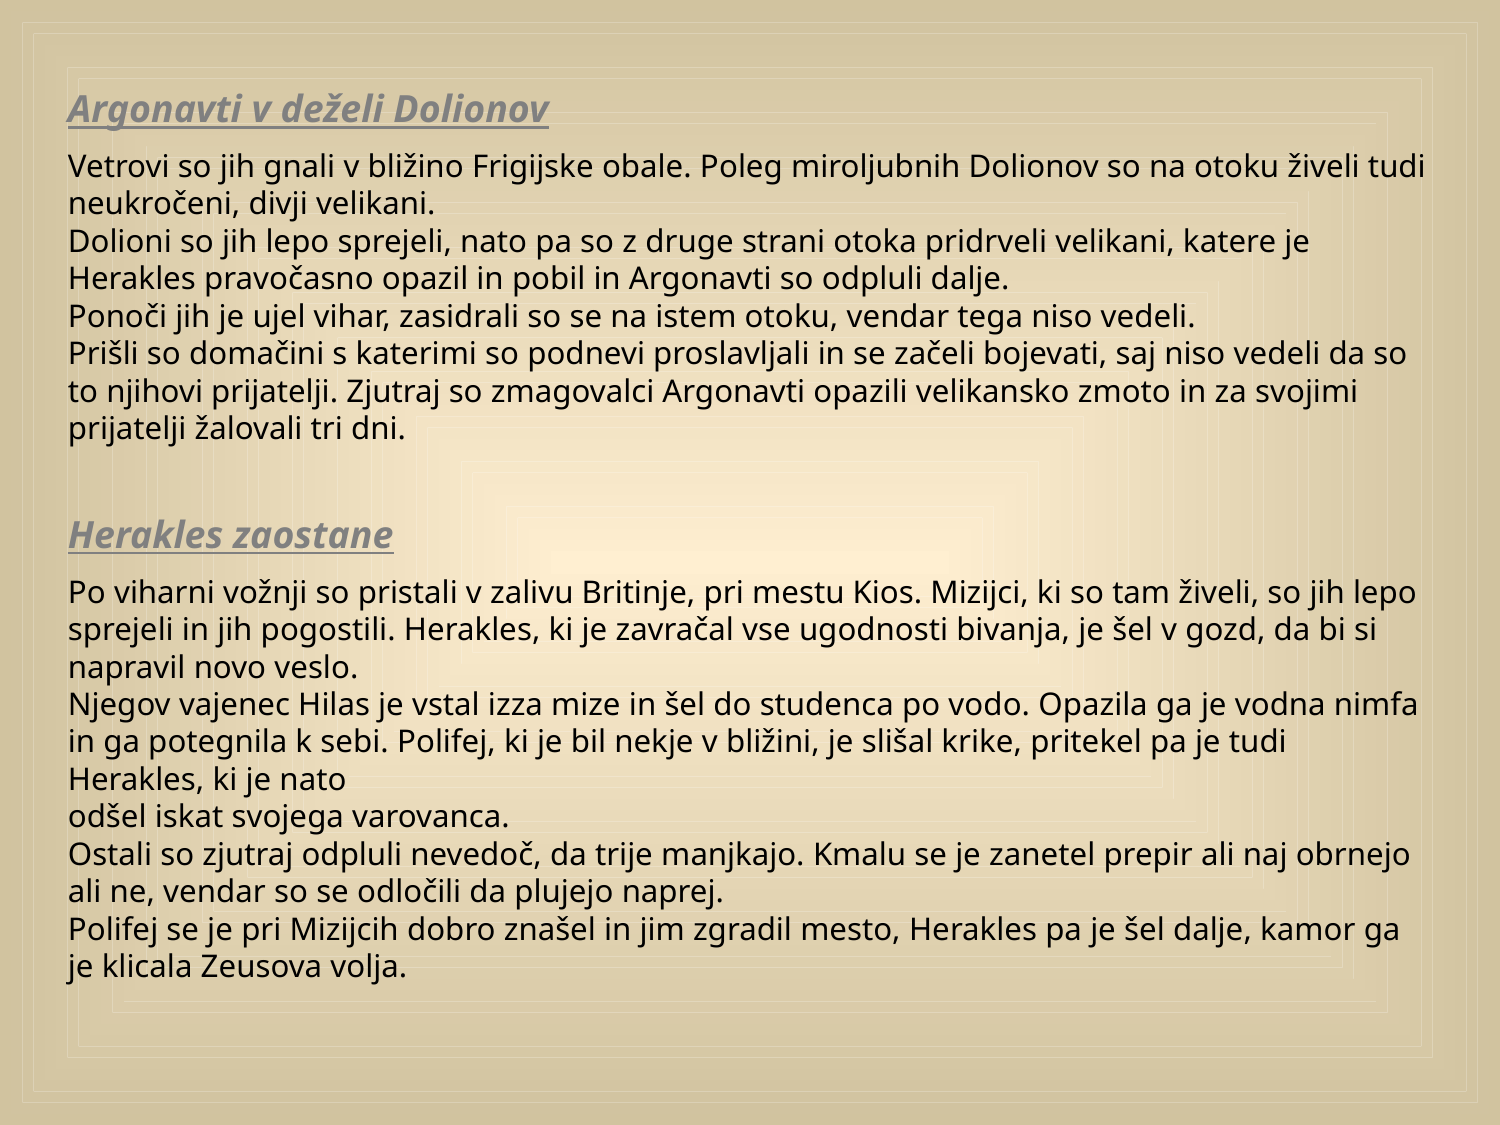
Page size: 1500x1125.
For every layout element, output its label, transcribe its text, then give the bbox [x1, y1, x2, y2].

text_box Argonavti v deželi Dolionov Vetrovi so jih gnali v bližino Frigijske obale. Poleg miroljubnih Dolionov so na otoku živeli tudi neukročeni, divji velikani. Dolioni so jih lepo sprejeli, nato pa so z druge strani otoka pridrveli velikani, katere je Herakles pravočasno opazil in pobil in Argonavti so odpluli dalje. Ponoči jih je ujel vihar, zasidrali so se na istem otoku, vendar tega niso vedeli. Prišli so domačini s katerimi so podnevi proslavljali in se začeli bojevati, saj niso vedeli da so to njihovi prijatelji. Zjutraj so zmagovalci Argonavti opazili velikansko zmoto in za svojimi prijatelji žalovali tri dni. Herakles zaostane Po viharni vožnji so pristali v zalivu Britinje, pri mestu Kios. Mizijci, ki so tam živeli, so jih lepo sprejeli in jih pogostili. Herakles, ki je zavračal vse ugodnosti bivanja, je šel v gozd, da bi si napravil novo veslo. Njegov vajenec Hilas je vstal izza mize in šel do studenca po vodo. Opazila ga je vodna nimfa in ga potegnila k sebi. Polifej, ki je bil nekje v bližini, je slišal krike, pritekel pa je tudi Herakles, ki je nato odšel iskat svojega varovanca. Ostali so zjutraj odpluli nevedoč, da trije manjkajo. Kmalu se je zanetel prepir ali naj obrnejo ali ne, vendar so se odločili da plujejo naprej. Polifej se je pri Mizijcih dobro znašel in jim zgradil mesto, Herakles pa je šel dalje, kamor ga je klicala Zeusova volja. [53, 78, 1447, 992]
